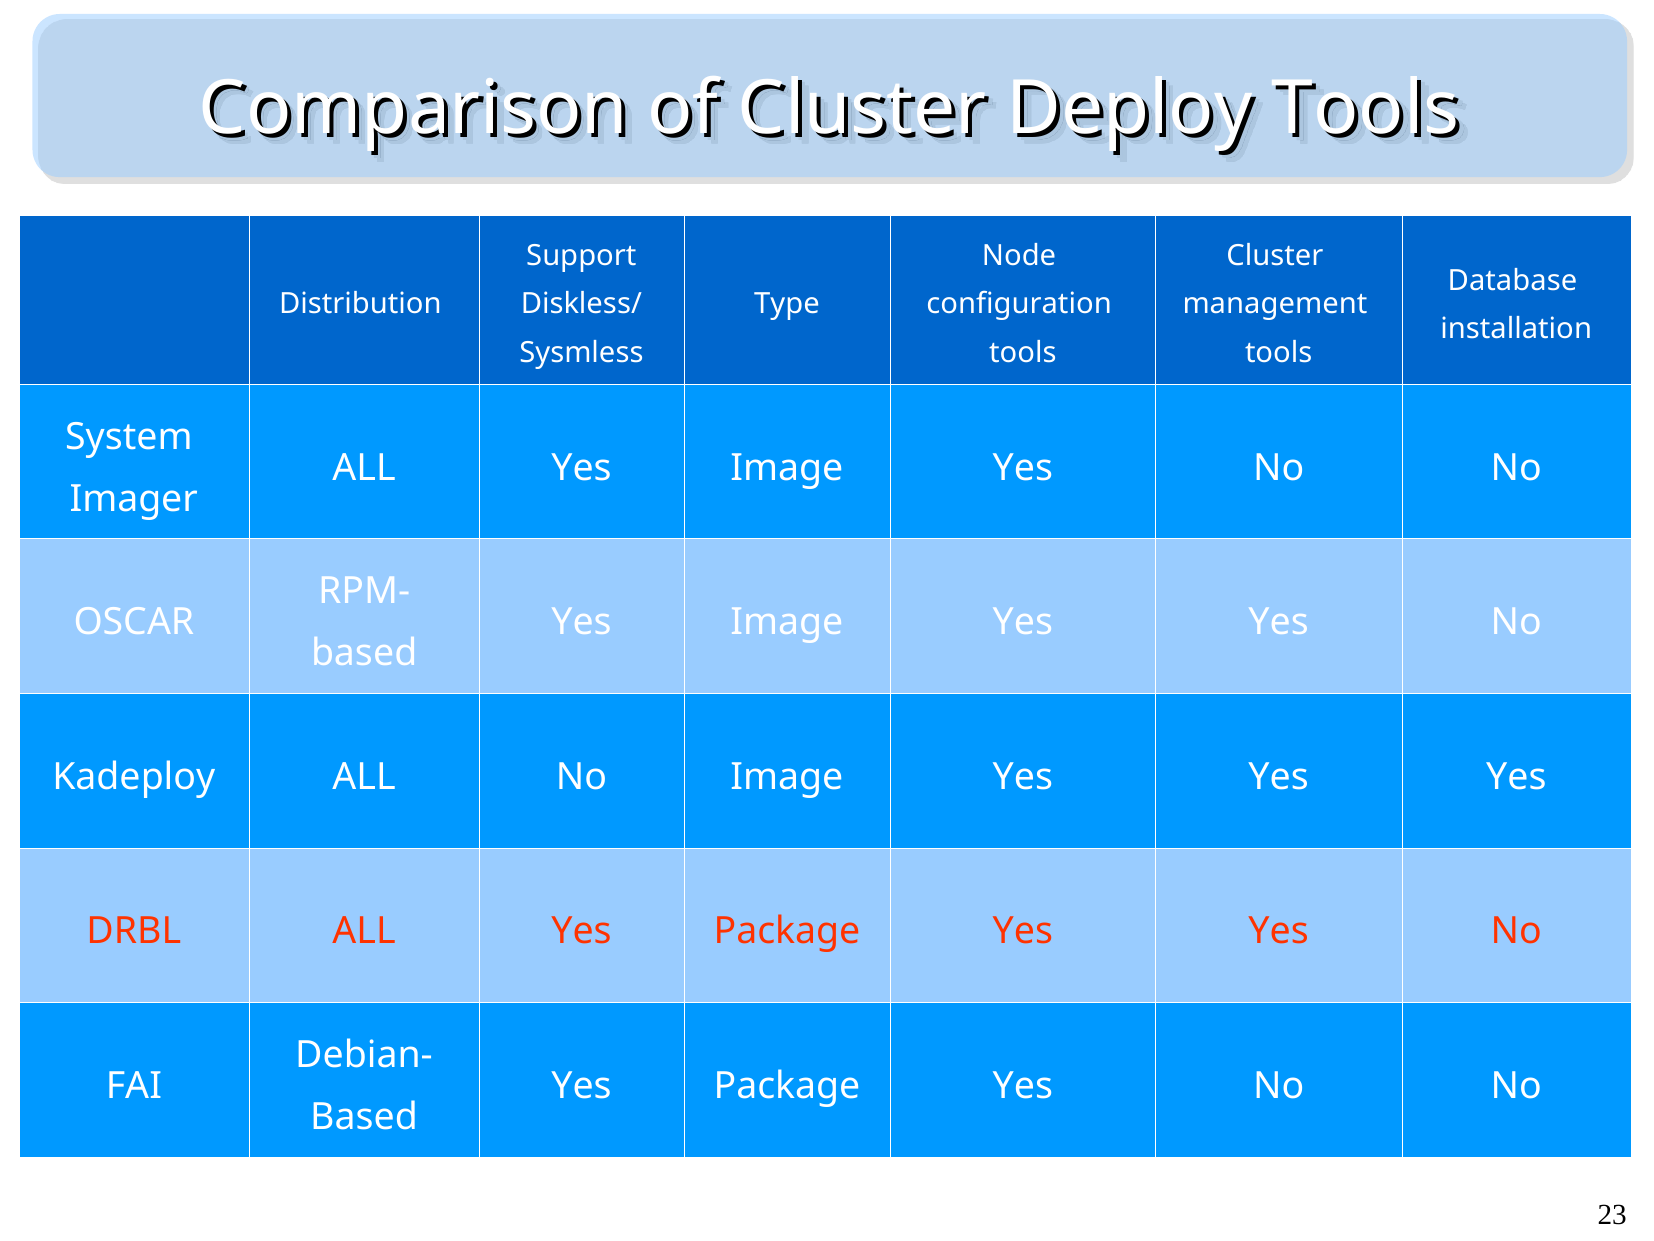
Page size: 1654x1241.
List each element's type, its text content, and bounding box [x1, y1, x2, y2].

table_header Cluster management tools [1156, 216, 1402, 384]
table_cell OSCAR [20, 539, 249, 693]
table_cell Image [685, 385, 890, 538]
table_cell Image [685, 539, 890, 693]
table_cell ALL [250, 694, 479, 848]
table_cell Debian- Based [250, 1003, 479, 1157]
table_header Database installation [1403, 216, 1631, 384]
table_cell Yes [1403, 694, 1631, 848]
table_cell Package [685, 1003, 890, 1157]
table_cell Yes [891, 1003, 1155, 1157]
text_box Comparison of Cluster Deploy Tools [32, 13, 1628, 178]
table_cell ALL [250, 849, 479, 1002]
table_header Node configuration tools [891, 216, 1155, 384]
table_header Distribution [250, 216, 479, 384]
table_cell No [1403, 539, 1631, 693]
table_cell No [1403, 385, 1631, 538]
table_cell Yes [891, 385, 1155, 538]
table_cell System Imager [20, 385, 249, 538]
table_cell No [1156, 1003, 1402, 1157]
table_cell Yes [480, 849, 684, 1002]
table_cell Yes [891, 694, 1155, 848]
table_cell Yes [891, 849, 1155, 1002]
table_cell No [1403, 849, 1631, 1002]
table_cell Image [685, 694, 890, 848]
table_cell Yes [1156, 694, 1402, 848]
table_cell Yes [1156, 849, 1402, 1002]
table_cell Yes [1156, 539, 1402, 693]
table_cell Package [685, 849, 890, 1002]
table_cell FAI [20, 1003, 249, 1157]
table_cell Yes [480, 539, 684, 693]
table_cell No [480, 694, 684, 848]
table_cell Yes [891, 539, 1155, 693]
table_cell No [1156, 385, 1402, 538]
table_cell RPM- based [250, 539, 479, 693]
table_cell Yes [480, 385, 684, 538]
table_cell Kadeploy [20, 694, 249, 848]
table_cell Yes [480, 1003, 684, 1157]
table_cell DRBL [20, 849, 249, 1002]
table_header Support Diskless/ Sysmless [480, 216, 684, 384]
table_header Type [685, 216, 890, 384]
table_cell ALL [250, 385, 479, 538]
table_header [20, 216, 249, 384]
table_cell No [1403, 1003, 1631, 1157]
